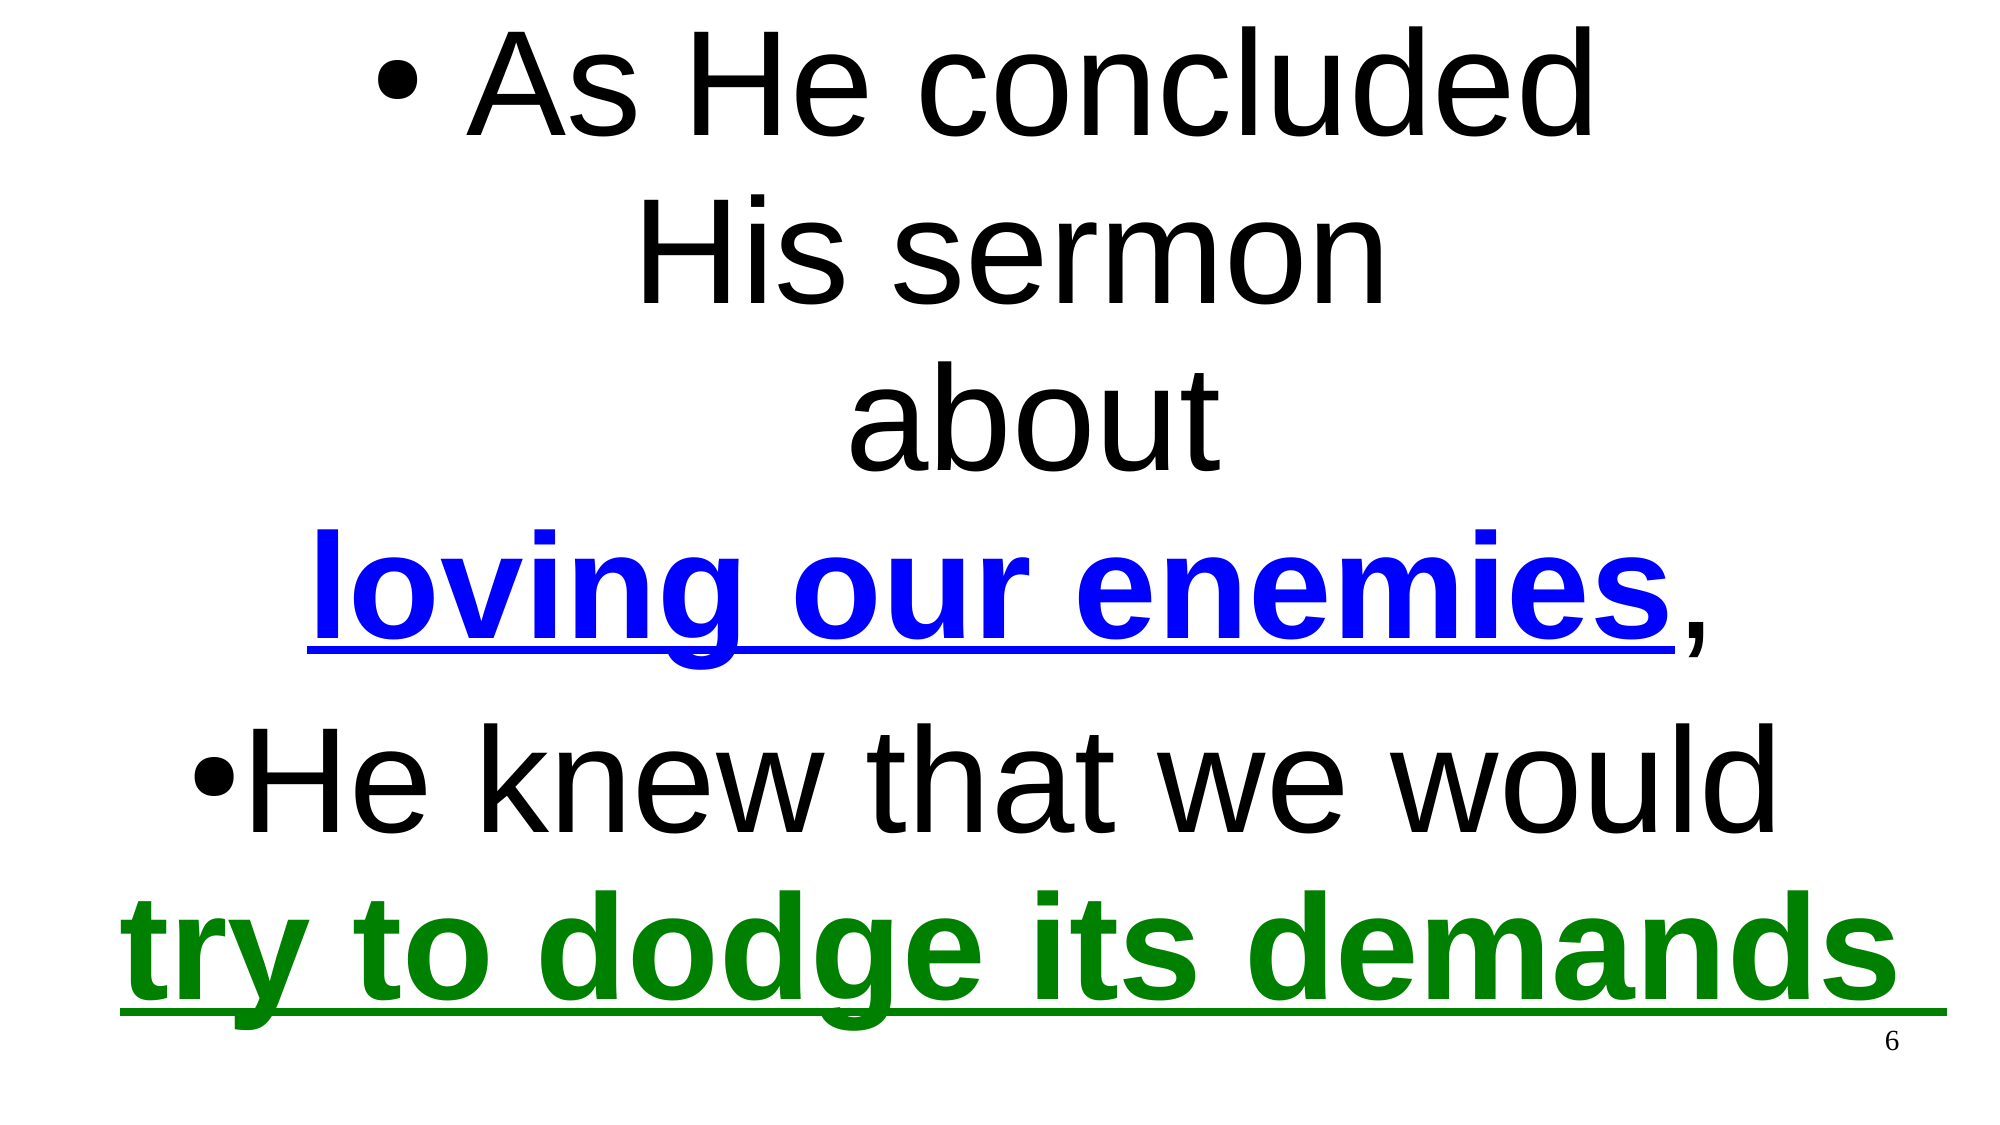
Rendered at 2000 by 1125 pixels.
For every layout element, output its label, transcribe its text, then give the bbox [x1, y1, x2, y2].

list As He concluded His sermon about loving our enemies, He knew that we would try to dodge its demands [0, 0, 1996, 1123]
